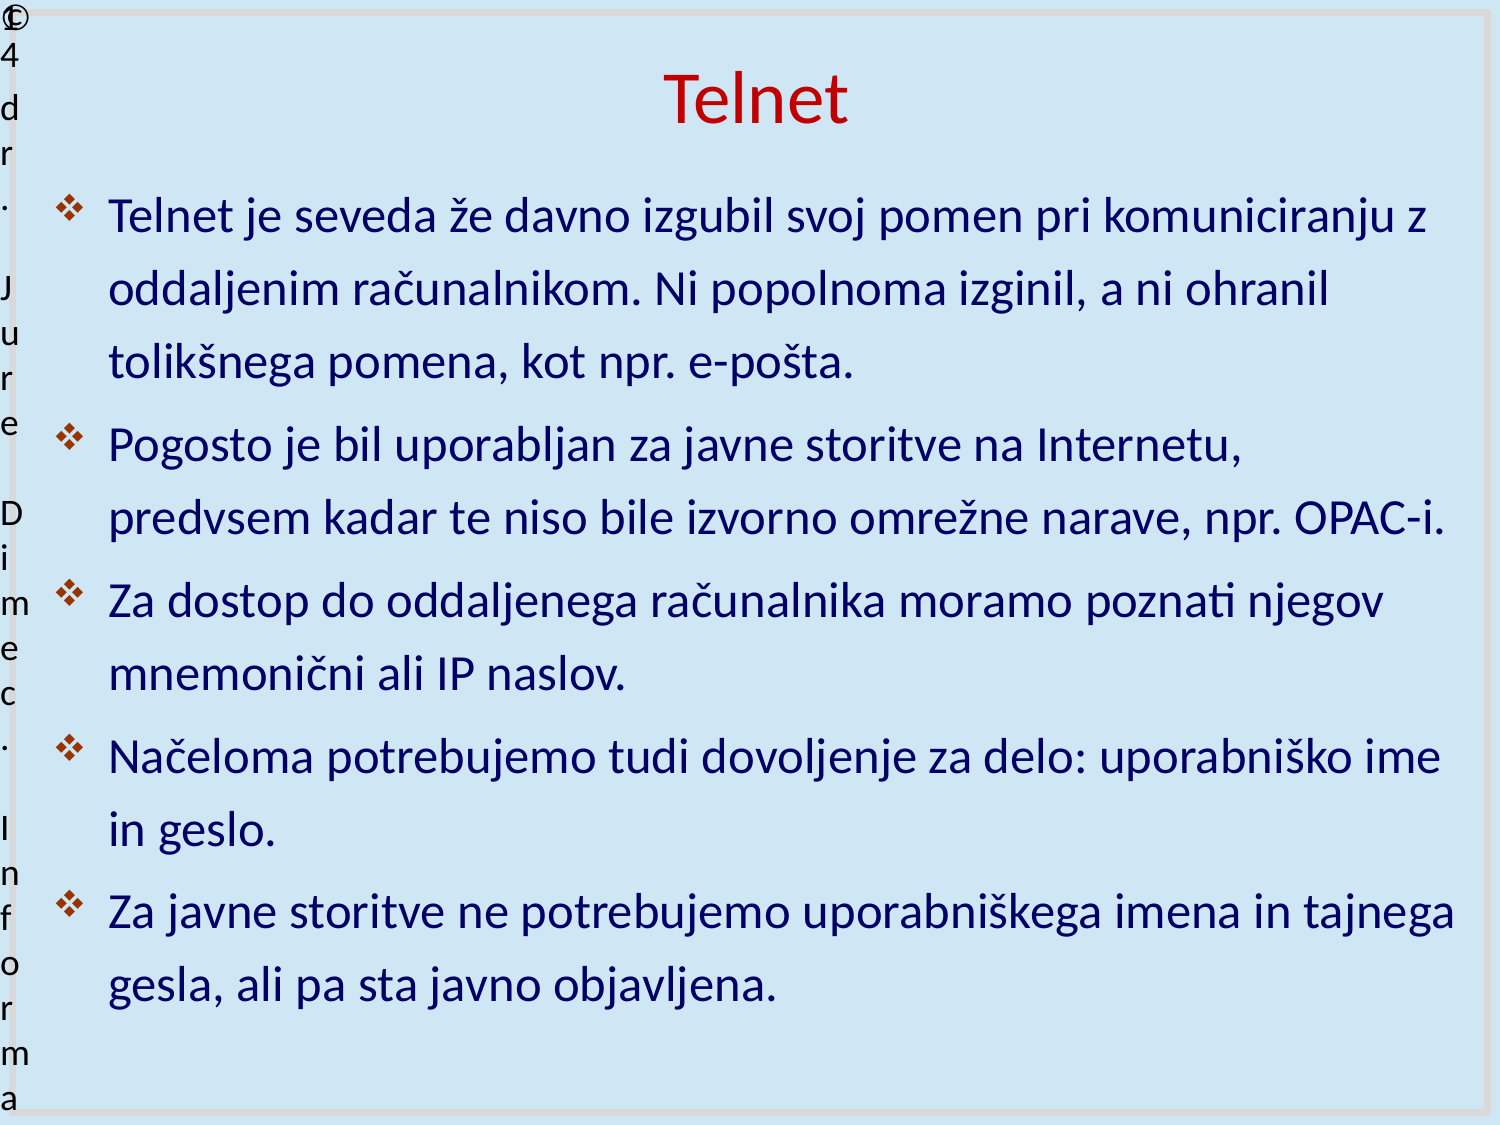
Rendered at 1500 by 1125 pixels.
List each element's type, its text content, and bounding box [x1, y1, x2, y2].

title Telnet [37, 37, 1475, 150]
list Telnet je seveda že davno izgubil svoj pomen pri komuniciranju z oddaljenim računalnikom. Ni popolnoma izginil, a ni ohranil tolikšnega pomena, kot npr. e-pošta. Pogosto je bil uporabljan za javne storitve na Internetu, predvsem kadar te niso bile izvorno omrežne narave, npr. OPAC-i. Za dostop do oddaljenega računalnika moramo poznati njegov mnemonični ali IP naslov. Načeloma potrebujemo tudi dovoljenje za delo: uporabniško ime in geslo. Za javne storitve ne potrebujemo uporabniškega imena in tajnega gesla, ali pa sta javno objavljena. [37, 162, 1475, 1050]
